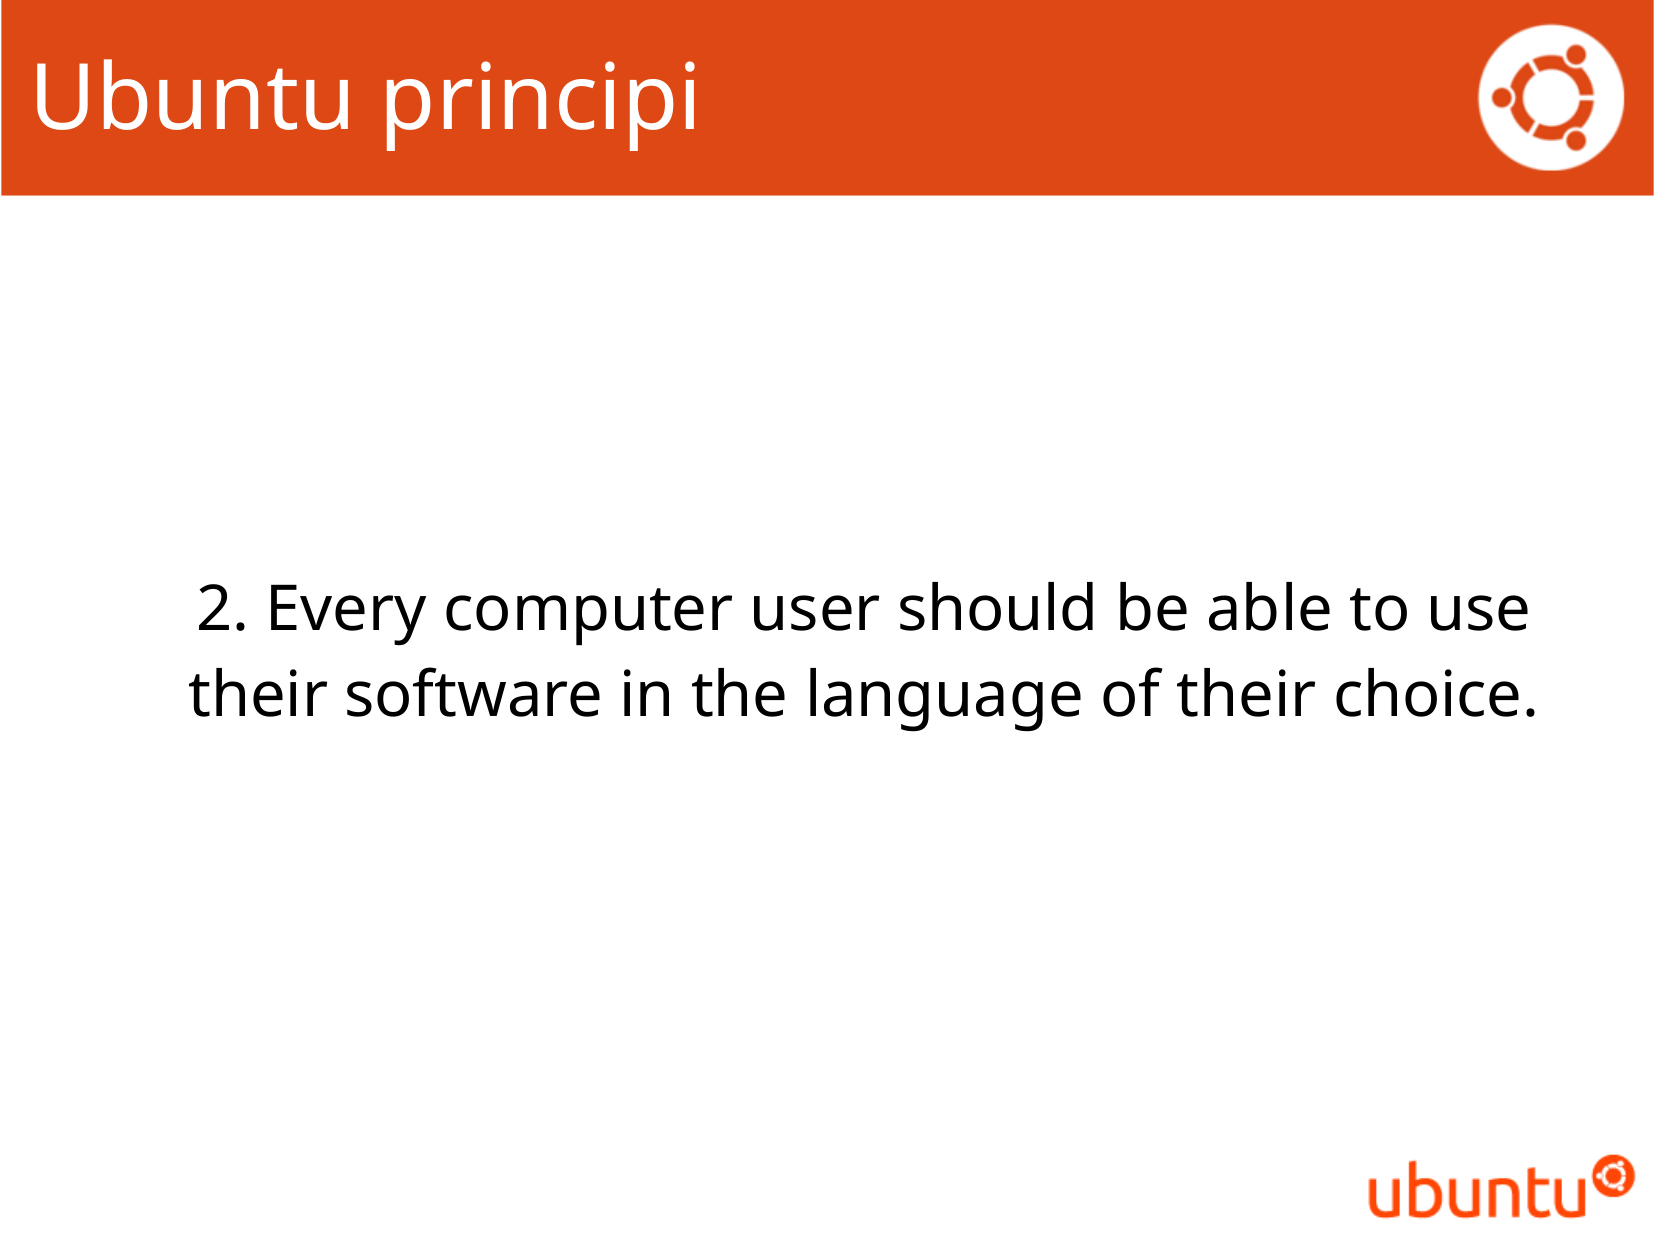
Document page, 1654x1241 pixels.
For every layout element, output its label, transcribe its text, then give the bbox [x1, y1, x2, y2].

title Ubuntu principi [29, 0, 1459, 198]
picture [0, 0, 1654, 1241]
list 2. Every computer user should be able to use their software in the language of their choice. [86, 562, 1576, 760]
